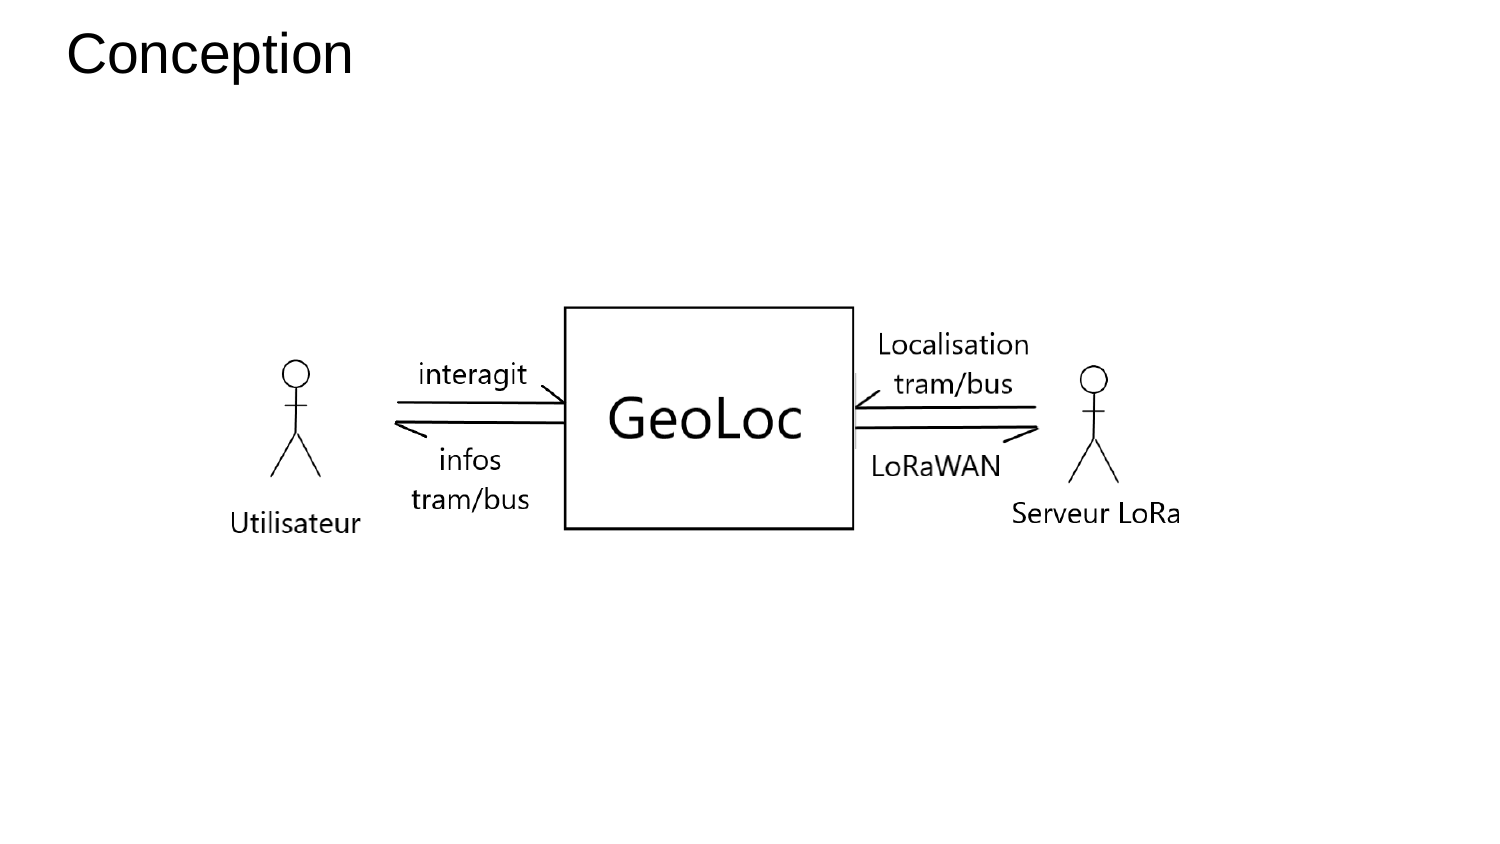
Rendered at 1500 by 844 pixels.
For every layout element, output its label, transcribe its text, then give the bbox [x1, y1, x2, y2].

title Conception [51, 6, 1449, 101]
picture [197, 248, 1302, 666]
